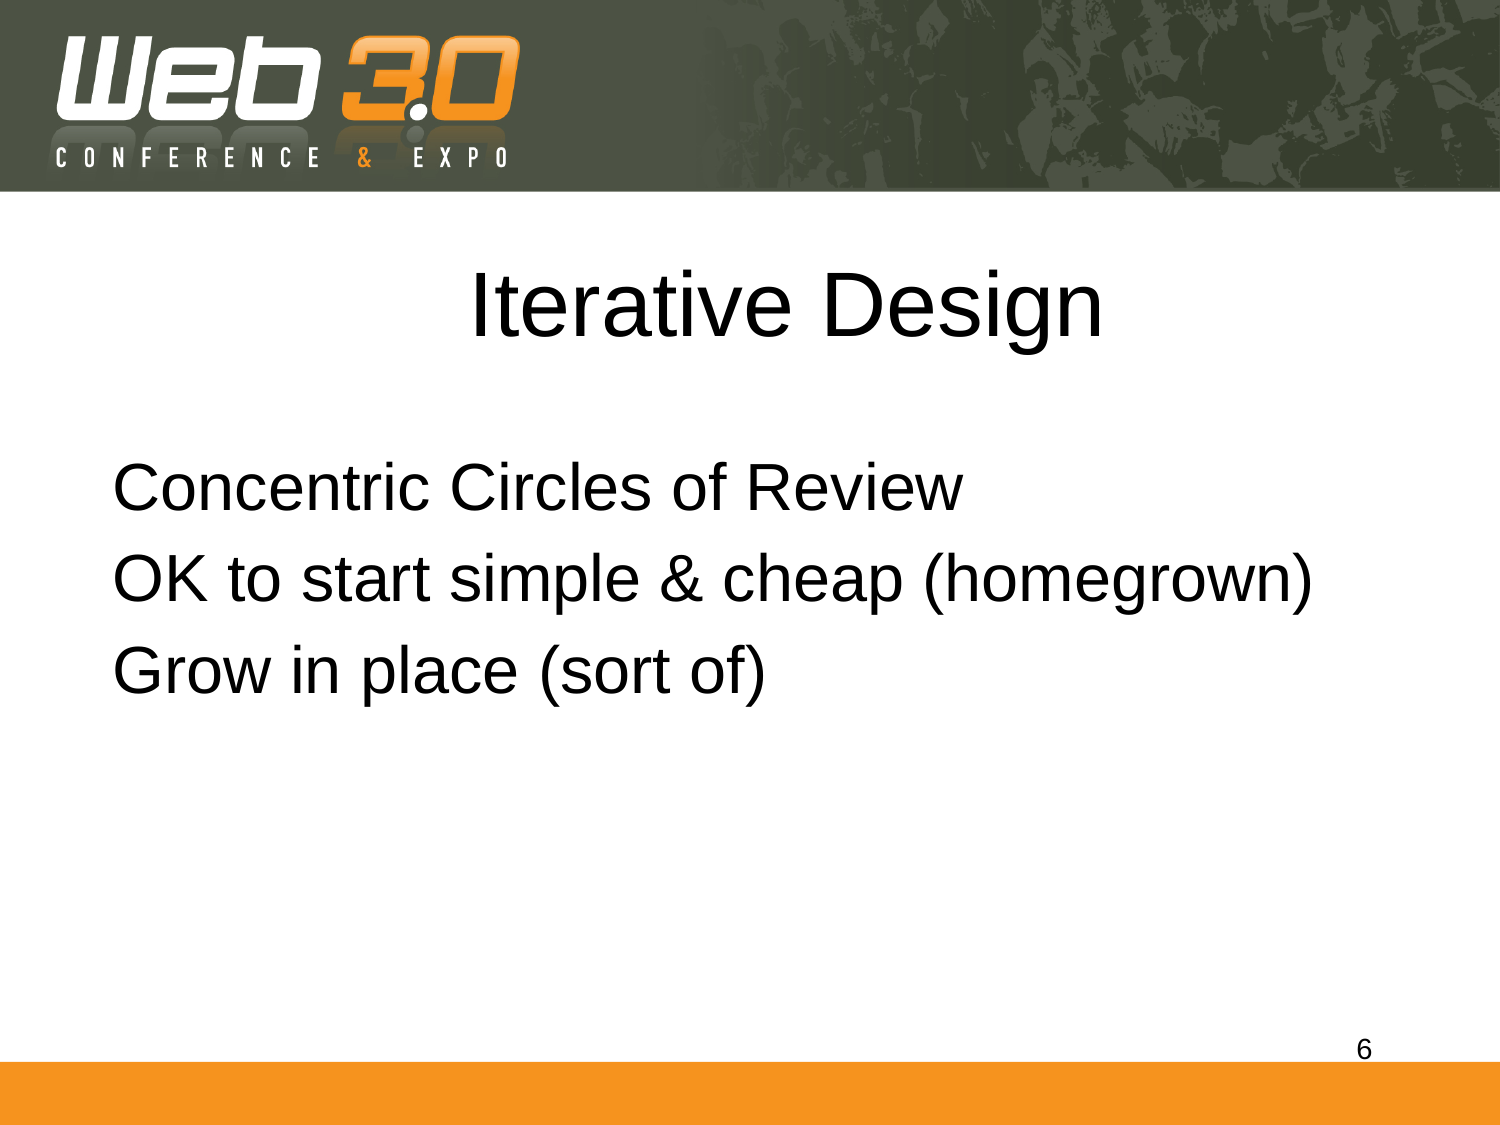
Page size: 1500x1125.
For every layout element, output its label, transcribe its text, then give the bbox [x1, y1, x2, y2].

picture [0, 0, 1500, 1125]
list Concentric Circles of Review OK to start simple & cheap (homegrown) Grow in place (sort of) [112, 450, 1388, 1111]
title Iterative Design [150, 194, 1426, 416]
